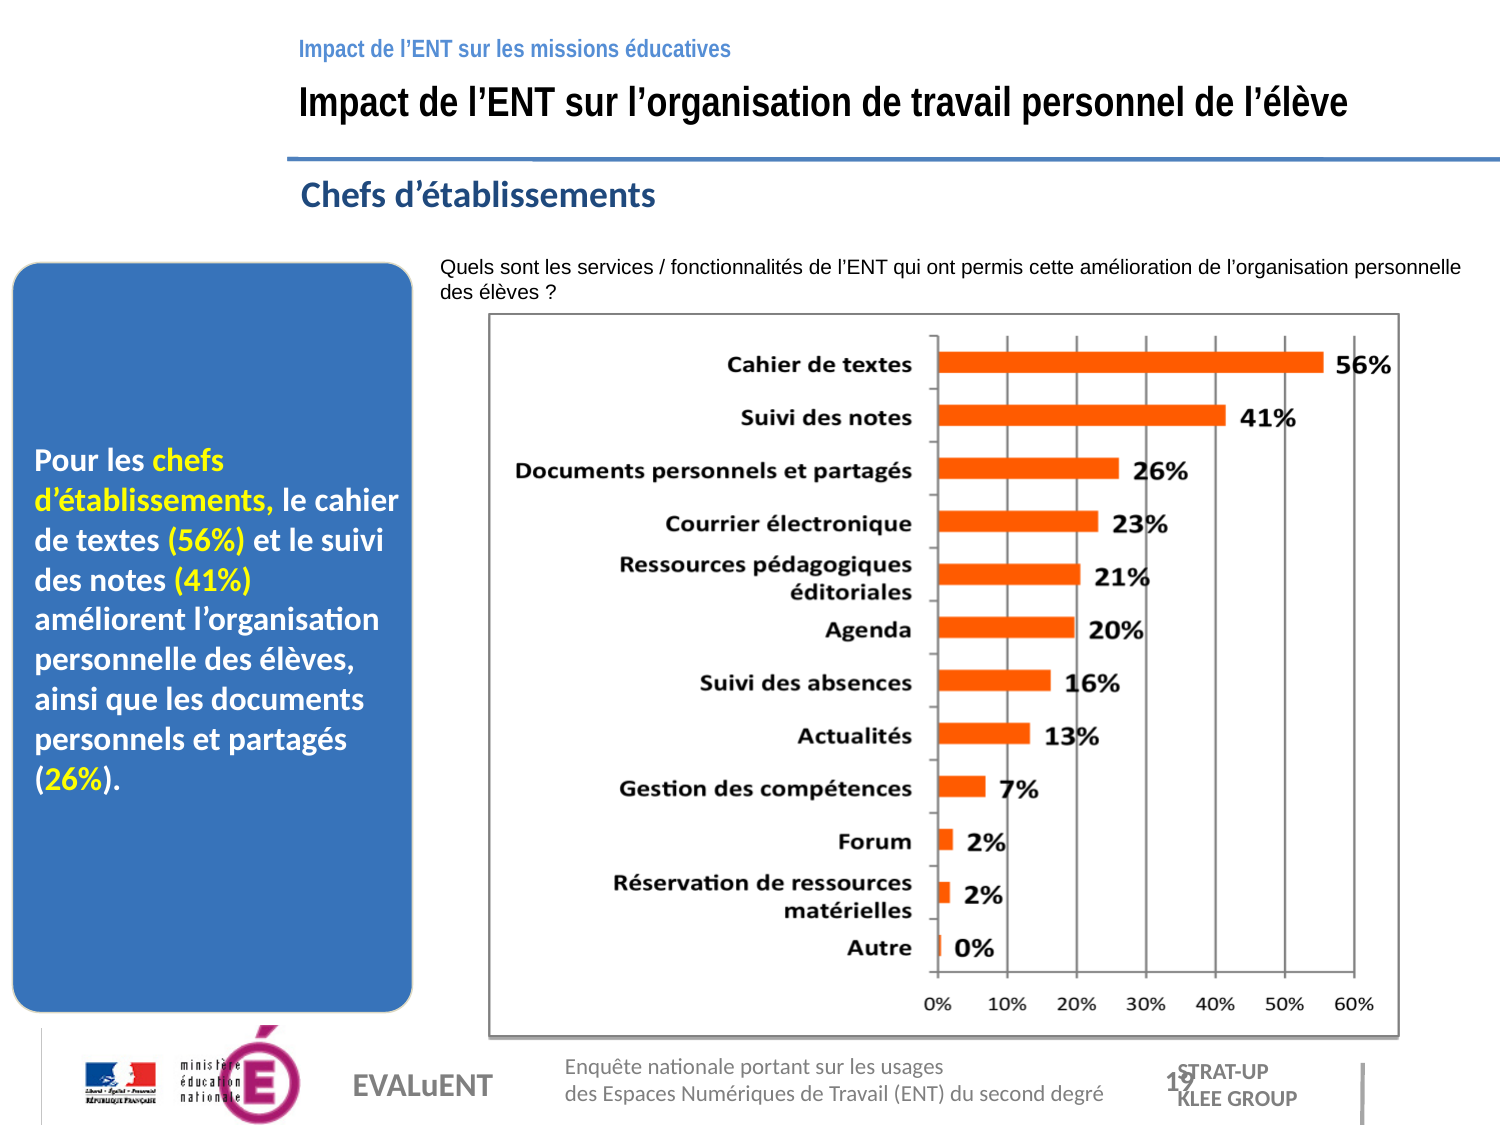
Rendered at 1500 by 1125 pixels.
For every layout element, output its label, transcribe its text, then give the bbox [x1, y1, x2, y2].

text_box Chefs d’établissements [286, 162, 676, 224]
text_box Pour les chefs d’établissements, le cahier de textes (56%) et le suivi des notes (41%) améliorent l’organisation personnelle des élèves, ainsi que les documents personnels et partagés (26%). [12, 262, 413, 1013]
picture [487, 312, 1401, 1038]
text_box [1074, 1050, 1426, 1110]
text_box Impact de l’ENT sur les missions éducatives Impact de l’ENT sur l’organisation de travail personnel de l’élève [284, 25, 1500, 100]
text_box Quels sont les services / fonctionnalités de l’ENT qui ont permis cette amélioration de l’organisation personnelle des élèves ? [425, 245, 1500, 312]
